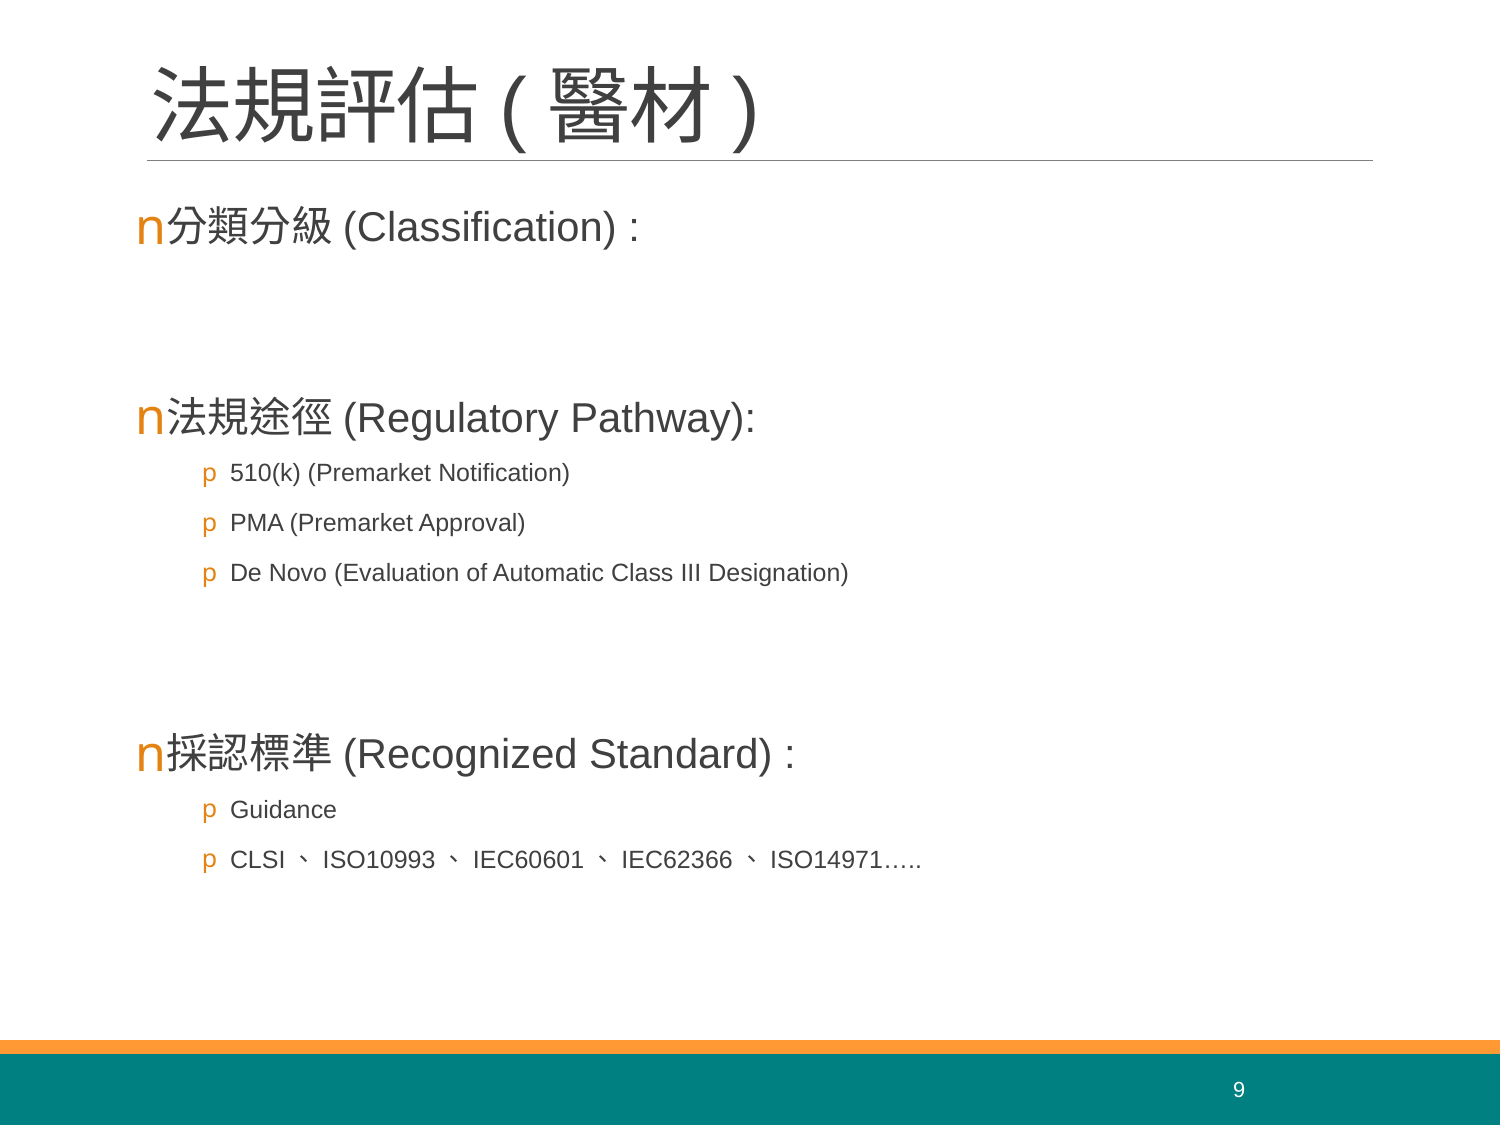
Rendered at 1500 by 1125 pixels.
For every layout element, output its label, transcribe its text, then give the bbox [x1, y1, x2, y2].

title 法規評估(醫材) [135, 1, 1373, 161]
list 分類分級(Classification) : 法規途徑(Regulatory Pathway): 510(k) (Premarket Notification) PMA (Premarket Approval) De Novo (Evaluation of Automatic Class III Designation) 採認標準(Recognized Standard) : Guidance CLSI、ISO10993、IEC60601、IEC62366、ISO14971….. [135, 172, 1373, 963]
text_box [1218, 1059, 1380, 1120]
